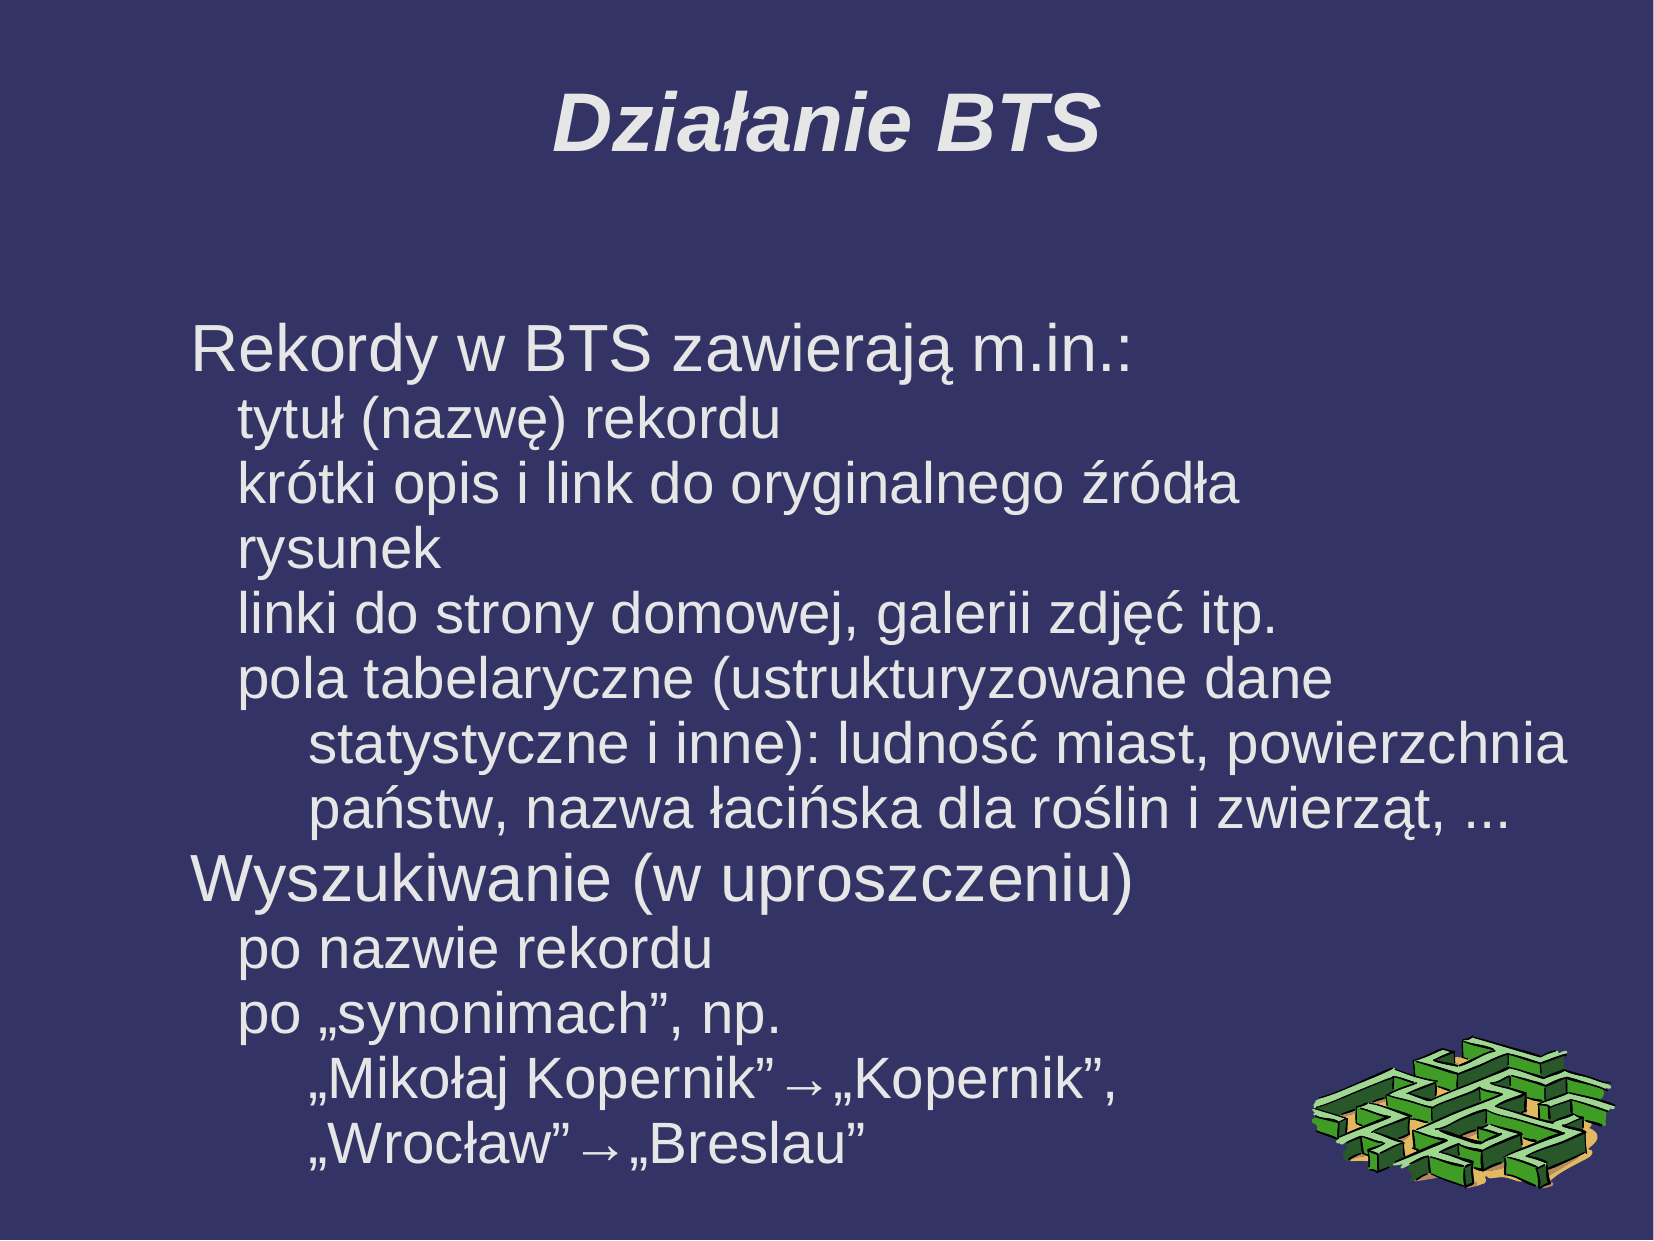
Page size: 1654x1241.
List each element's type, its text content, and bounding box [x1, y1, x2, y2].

title Działanie BTS [121, 19, 1534, 227]
list Rekordy w BTS zawierają m.in.: tytuł (nazwę) rekordu krótki opis i link do oryginalnego źródła rysunek linki do strony domowej, galerii zdjęć itp. pola tabelaryczne (ustrukturyzowane dane statystyczne i inne): ludność miast, powierzchnia państw, nazwa łacińska dla roślin i zwierząt, ... Wyszukiwanie (w uproszczeniu) po nazwie rekordu po „synonimach”, np. „Mikołaj Kopernik”→„Kopernik”, „Wrocław”→„Breslau” [178, 311, 1570, 1177]
